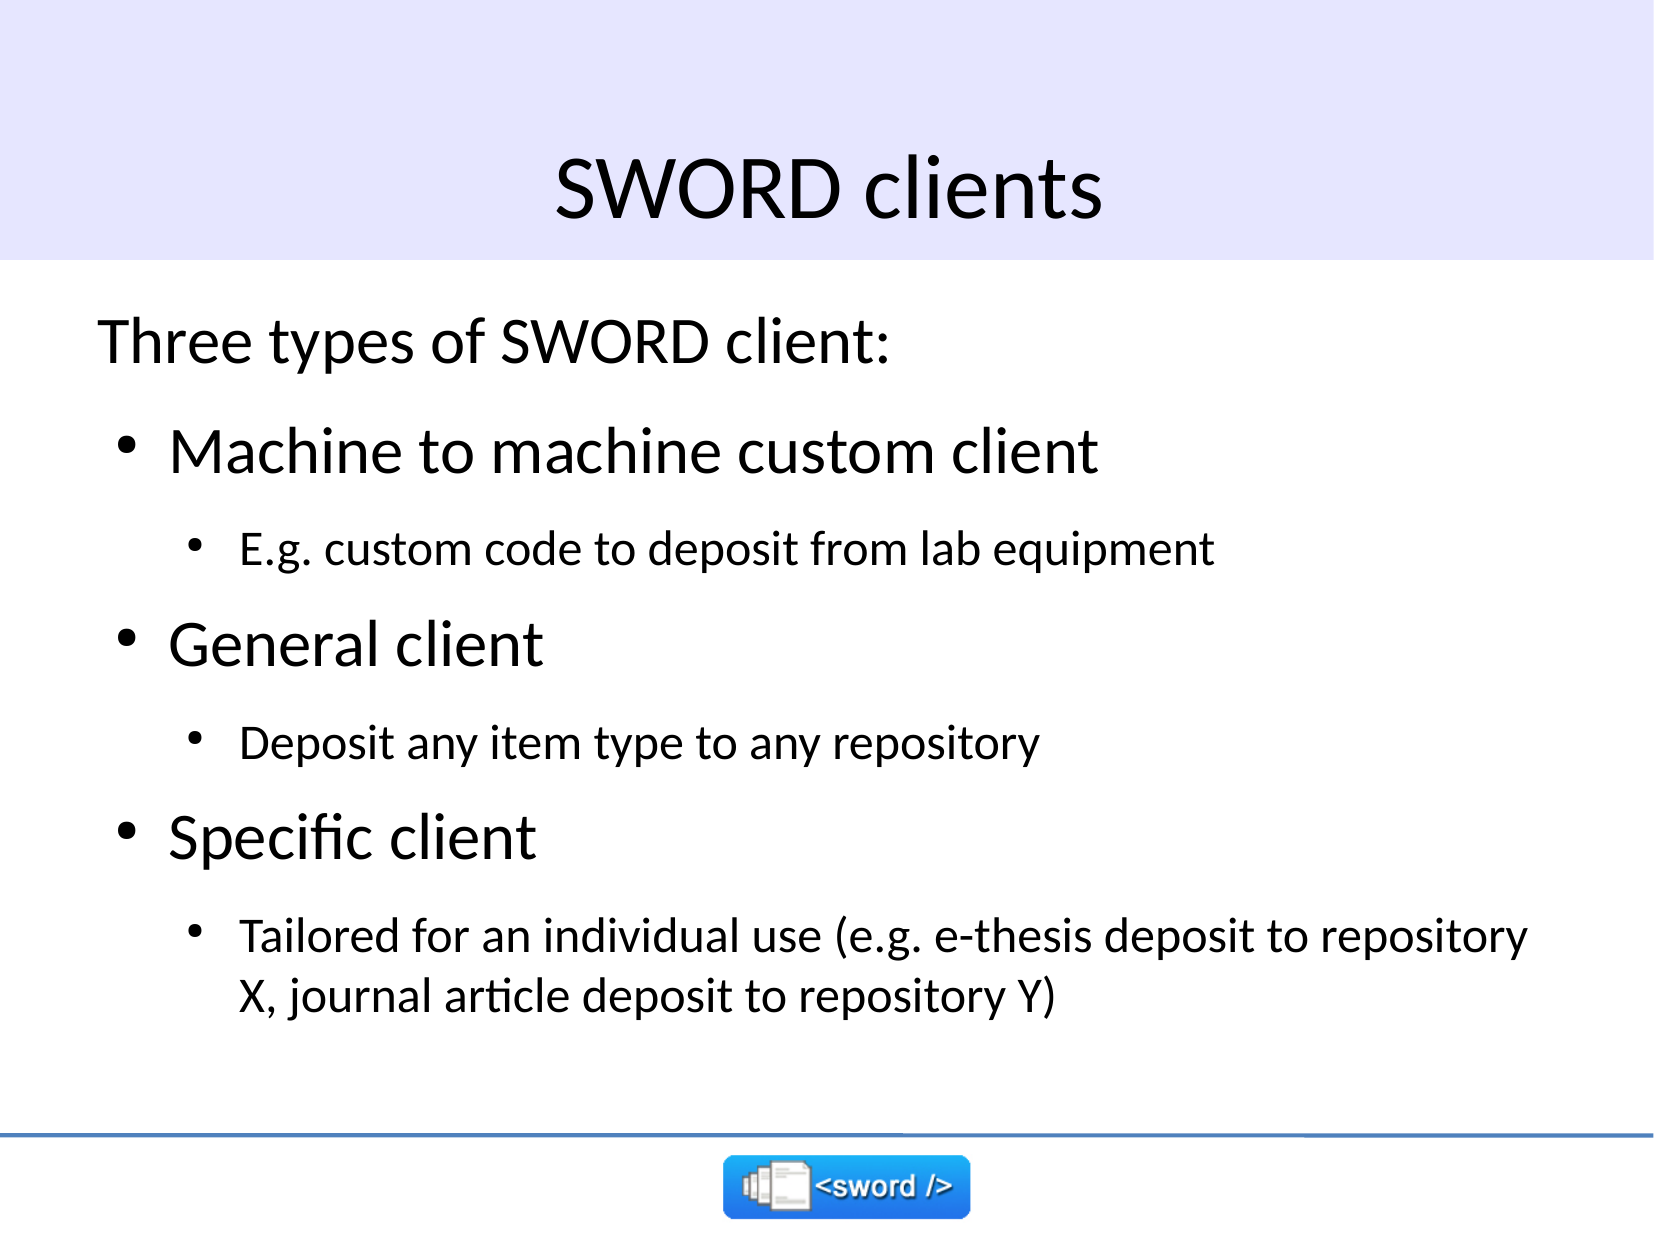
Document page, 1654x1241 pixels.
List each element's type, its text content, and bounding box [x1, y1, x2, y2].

picture [722, 1154, 973, 1223]
list Three types of SWORD client: Machine to machine custom client E.g. custom code to deposit from lab equipment General client Deposit any item type to any repository Specific client Tailored for an individual use (e.g. e-thesis deposit to repository X, journal article deposit to repository Y) [82, 289, 1571, 1108]
text_box SWORD clients [472, 142, 1187, 250]
